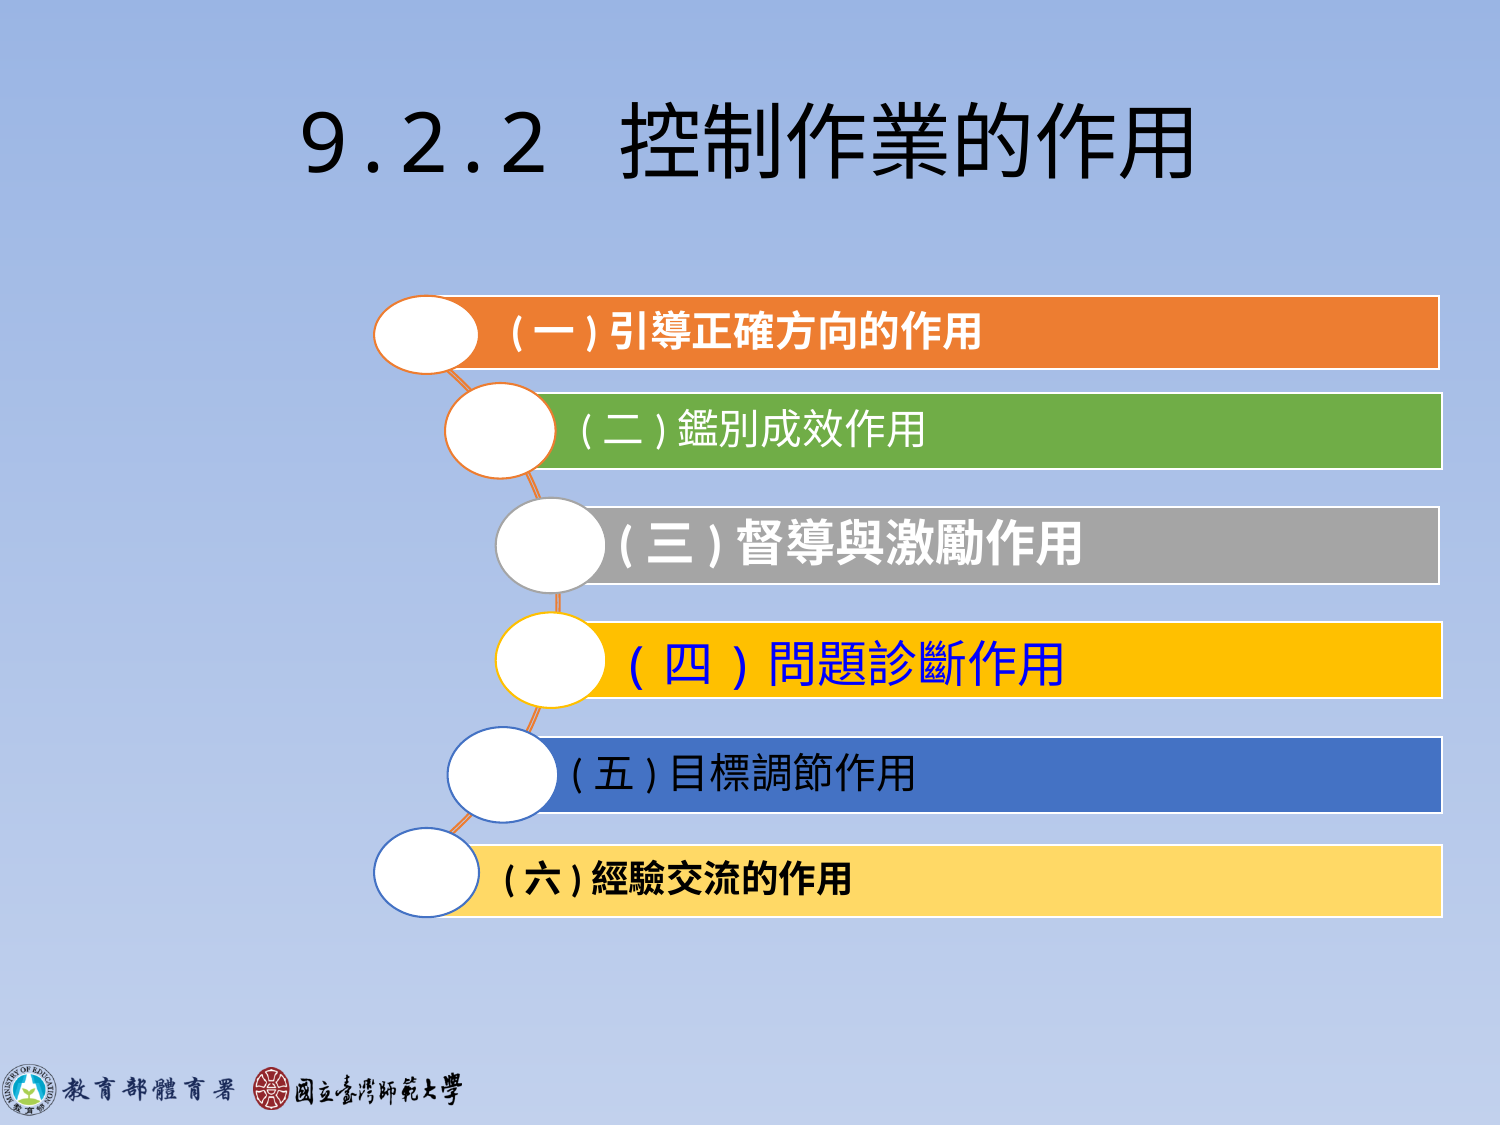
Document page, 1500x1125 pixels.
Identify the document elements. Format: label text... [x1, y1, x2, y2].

text_box [374, 828, 479, 918]
text_box [495, 612, 607, 708]
text_box (一)引導正確方向的作用 [433, 295, 1439, 370]
text_box (二)鑑別成效作用 [534, 392, 1442, 470]
text_box [447, 727, 559, 823]
text_box (三)督導與激勵作用 [586, 507, 1439, 584]
text_box (四)問題診斷作用 [585, 621, 1442, 699]
text_box [495, 497, 607, 594]
text_box [445, 383, 556, 479]
text_box (五)目標調節作用 [537, 736, 1442, 814]
text_box [374, 295, 479, 374]
title 9.2.2 控制作業的作用 [75, 45, 1426, 233]
text_box (六)經驗交流的作用 [439, 845, 1442, 917]
